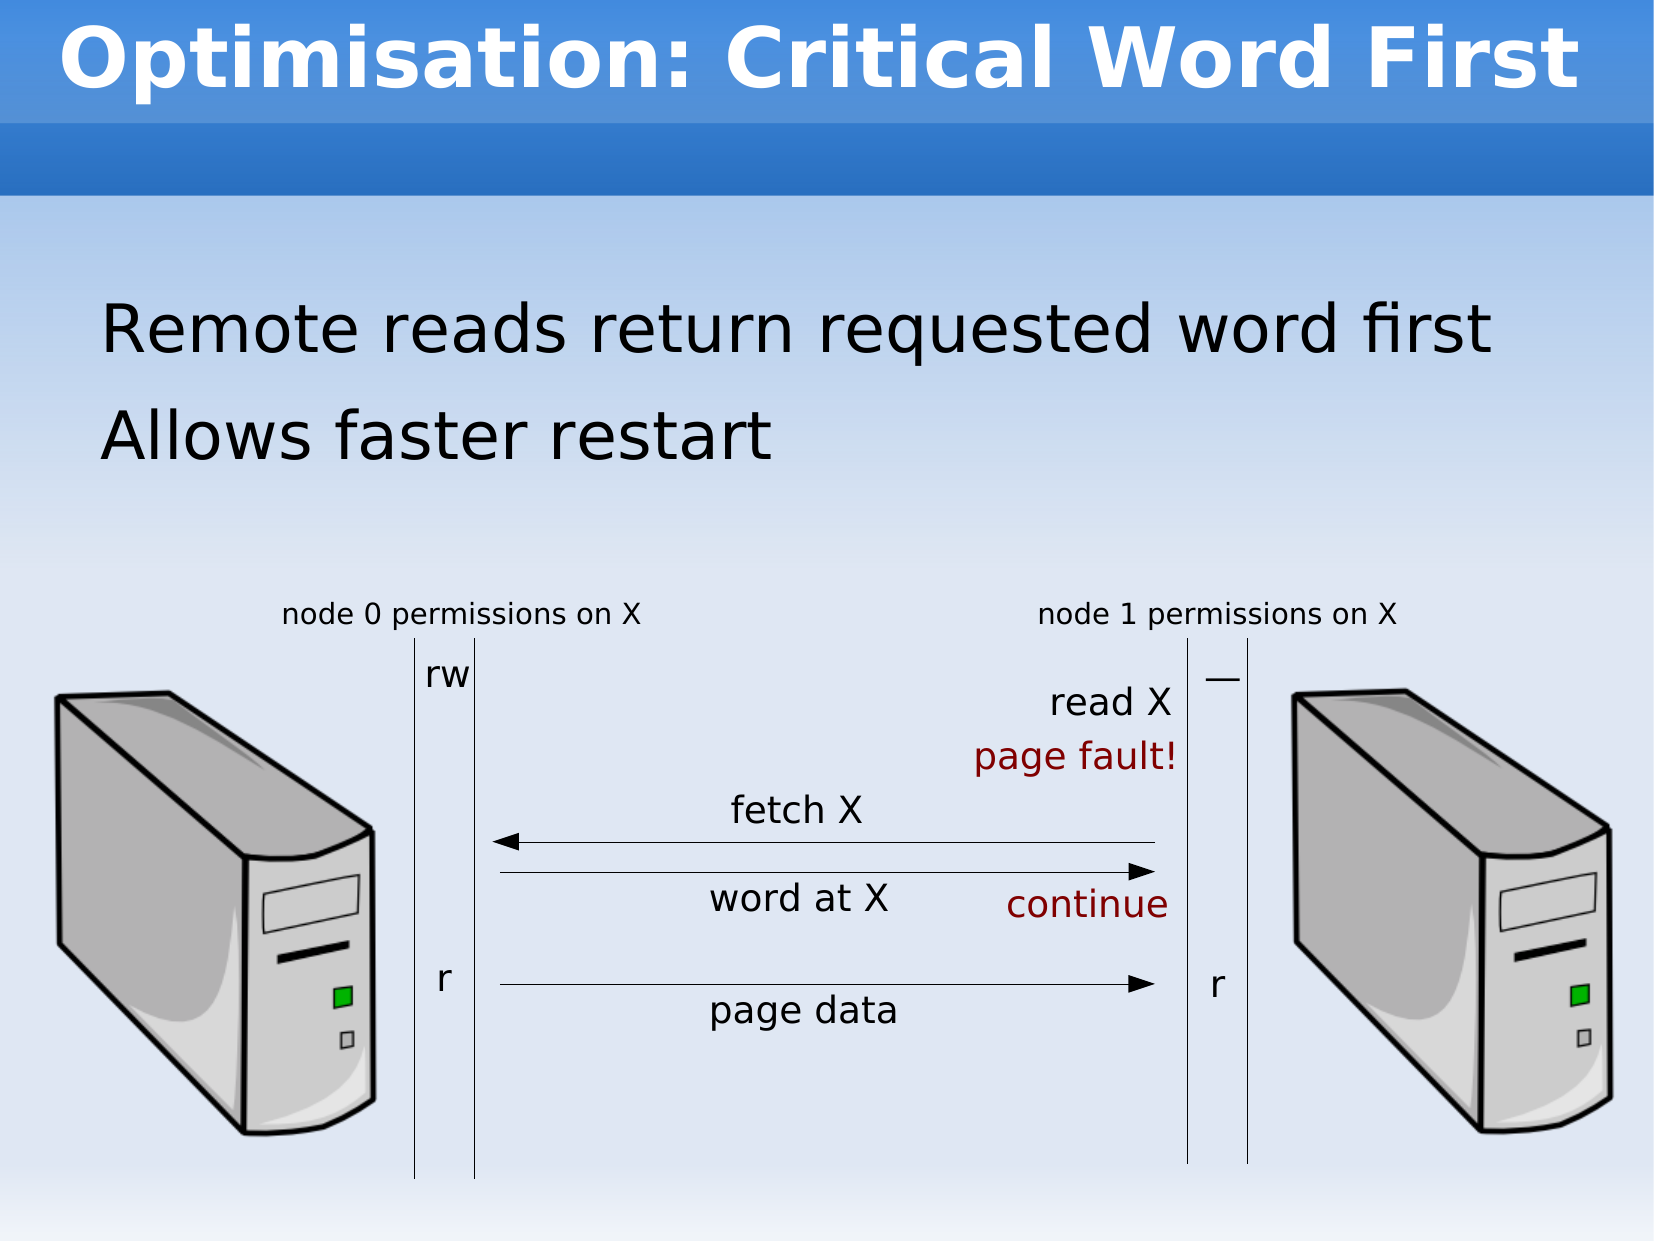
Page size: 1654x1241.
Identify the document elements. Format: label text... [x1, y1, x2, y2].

title Optimisation: Critical Word First [59, 0, 1595, 119]
picture [0, 0, 1654, 1241]
text_box word at X [694, 868, 901, 928]
list Remote reads return requested word first Allows faster restart [82, 290, 1571, 1094]
